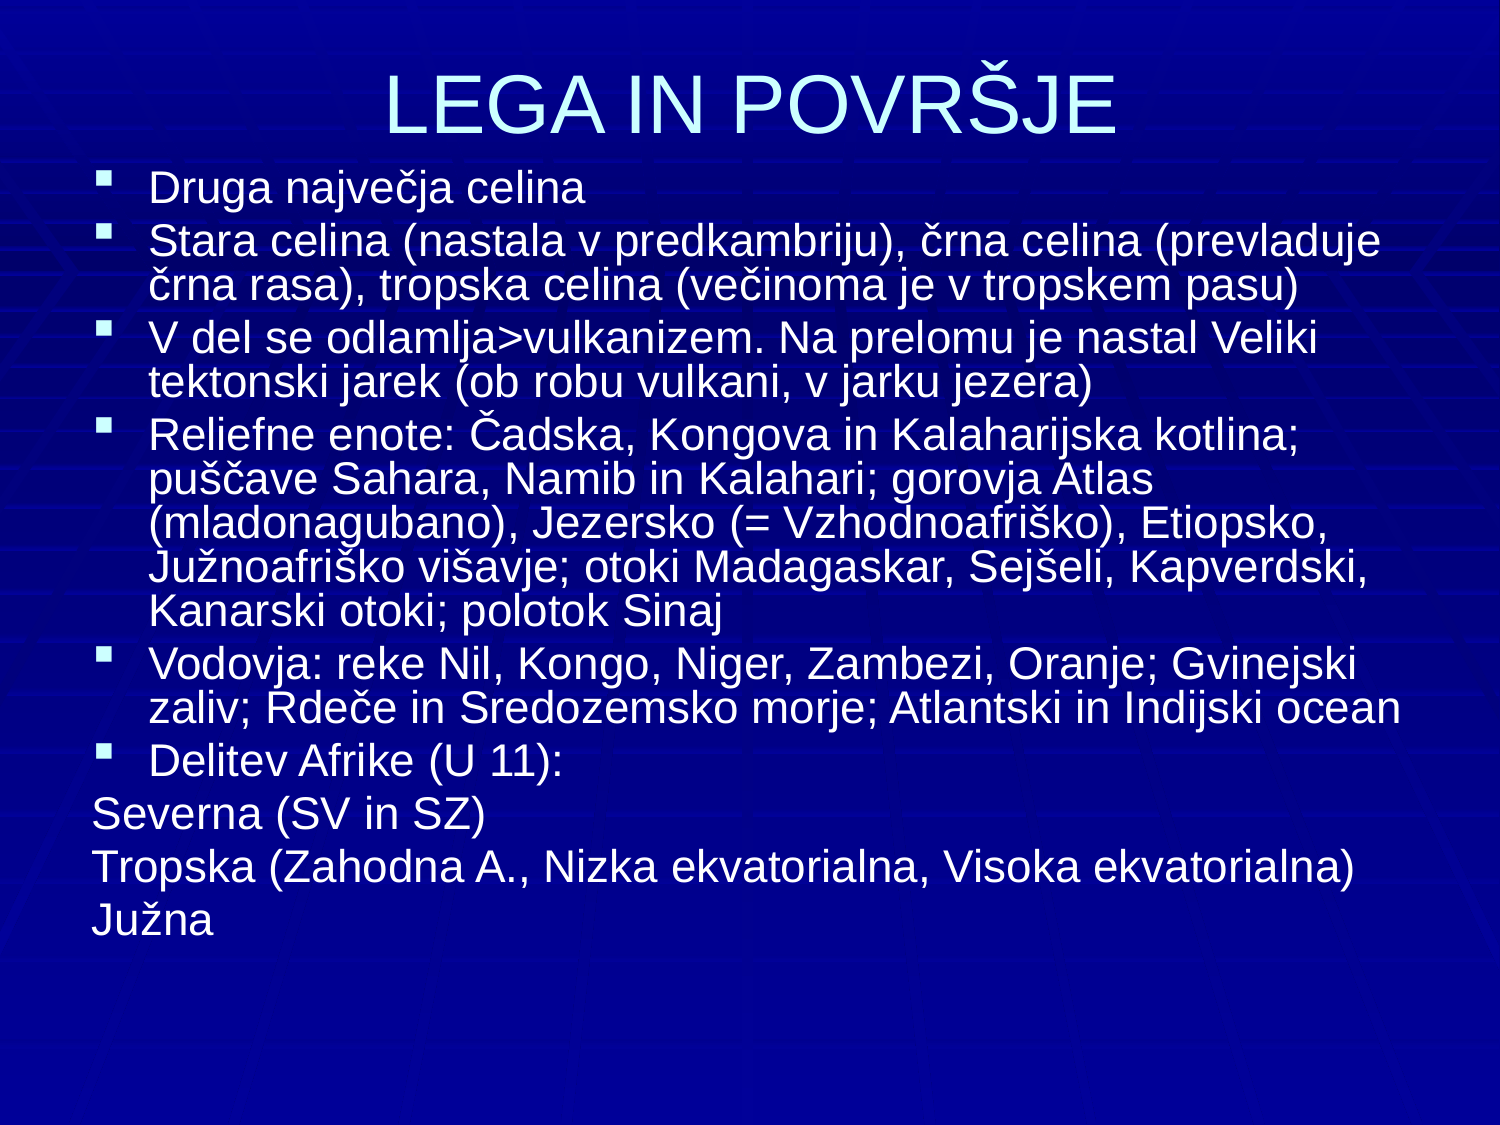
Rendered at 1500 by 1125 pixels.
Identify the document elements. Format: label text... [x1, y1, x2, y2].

title LEGA IN POVRŠJE [76, 42, 1427, 124]
list Druga največja celina Stara celina (nastala v predkambriju), črna celina (prevladuje črna rasa), tropska celina (večinoma je v tropskem pasu) V del se odlamlja>vulkanizem. Na prelomu je nastal Veliki tektonski jarek (ob robu vulkani, v jarku jezera) Reliefne enote: Čadska, Kongova in Kalaharijska kotlina; puščave Sahara, Namib in Kalahari; gorovja Atlas (mladonagubano), Jezersko (= Vzhodnoafriško), Etiopsko, Južnoafriško višavje; otoki Madagaskar, Sejšeli, Kapverdski, Kanarski otoki; polotok Sinaj Vodovja: reke Nil, Kongo, Niger, Zambezi, Oranje; Gvinejski zaliv; Rdeče in Sredozemsko morje; Atlantski in Indijski ocean Delitev Afrike (U 11): Severna (SV in SZ) Tropska (Zahodna A., Nizka ekvatorialna, Visoka ekvatorialna) Južna [76, 160, 1427, 1064]
